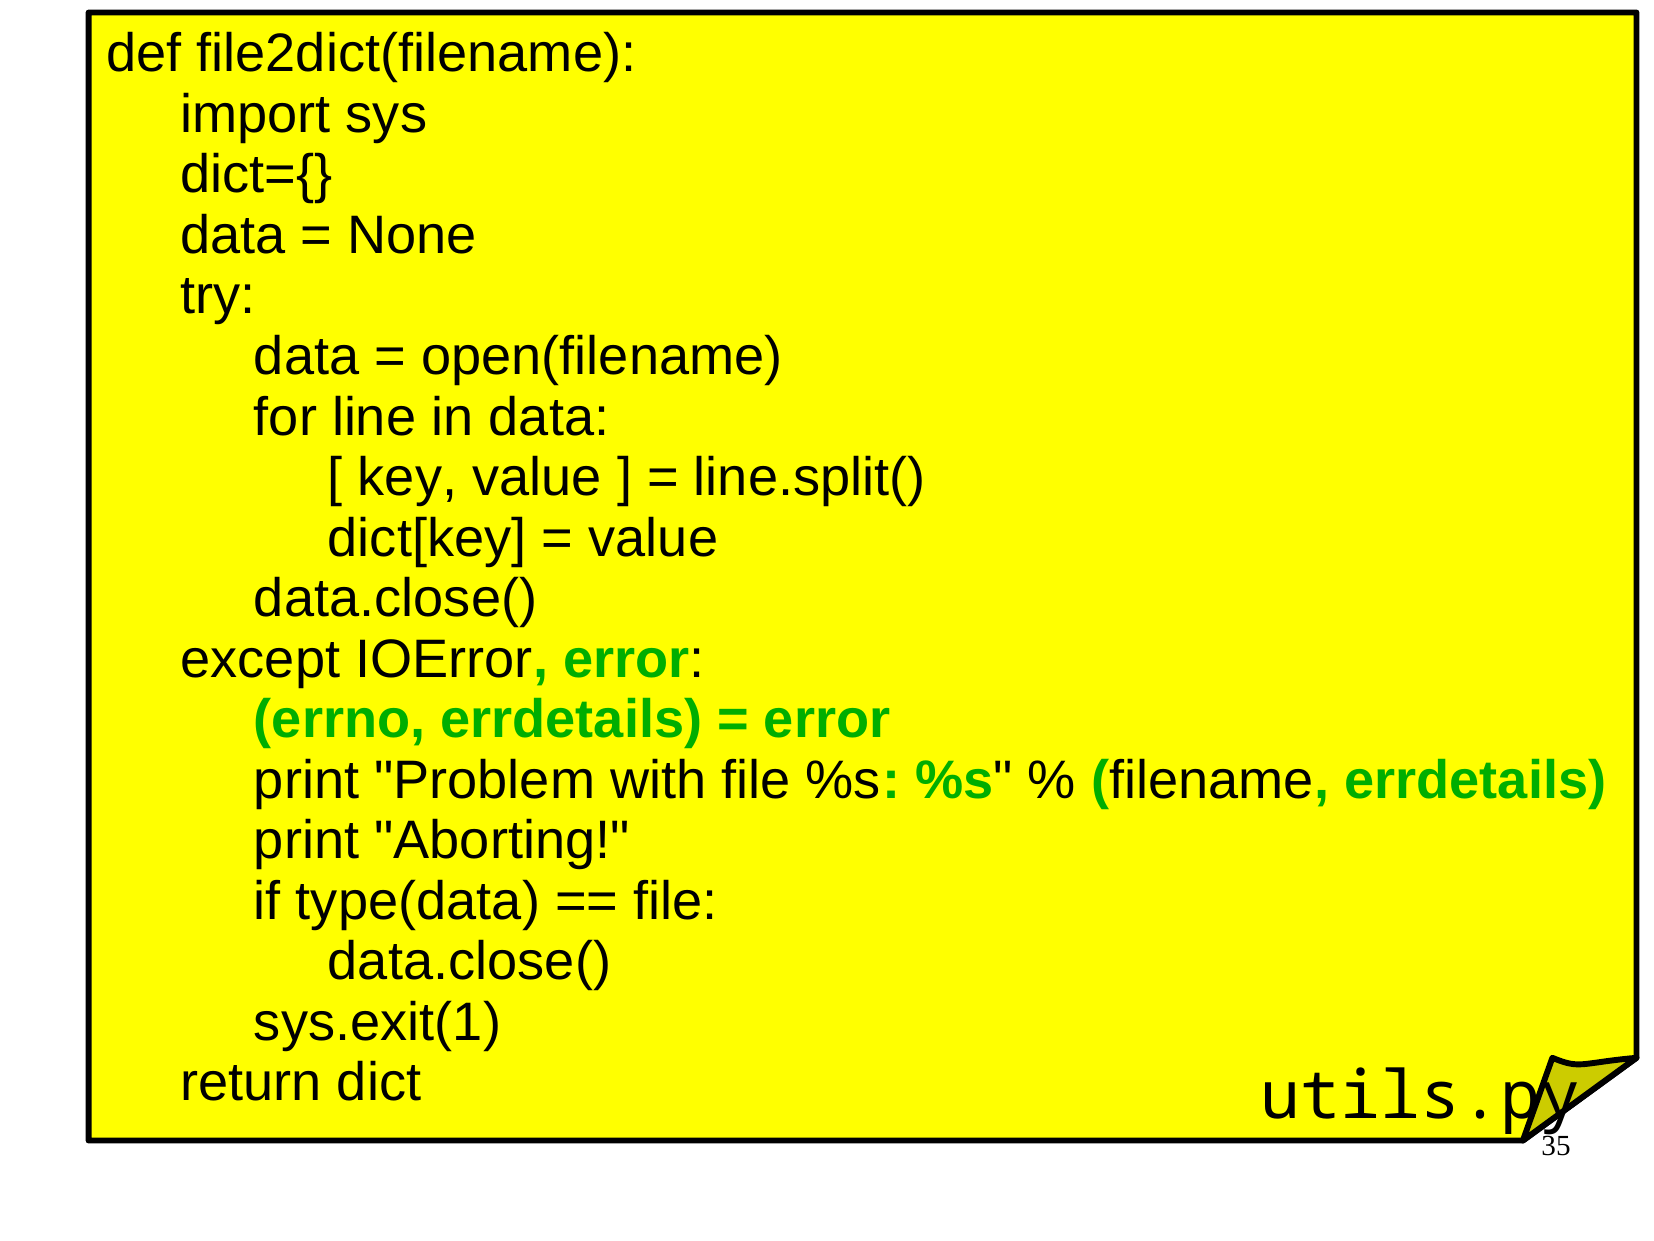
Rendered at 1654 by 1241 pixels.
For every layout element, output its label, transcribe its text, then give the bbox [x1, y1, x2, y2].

text_box utils.py [1246, 1039, 1596, 1130]
text_box def file2dict(filename): import sys dict={} data = None try: data = open(filename) for line in data: [ key, value ] = line.split() dict[key] = value data.close() except IOError, error: (errno, errdetails) = error print "Problem with file %s: %s" % (filename, errdetails) print "Aborting!" if type(data) == file: data.close() sys.exit(1) return dict [88, 12, 1637, 1141]
